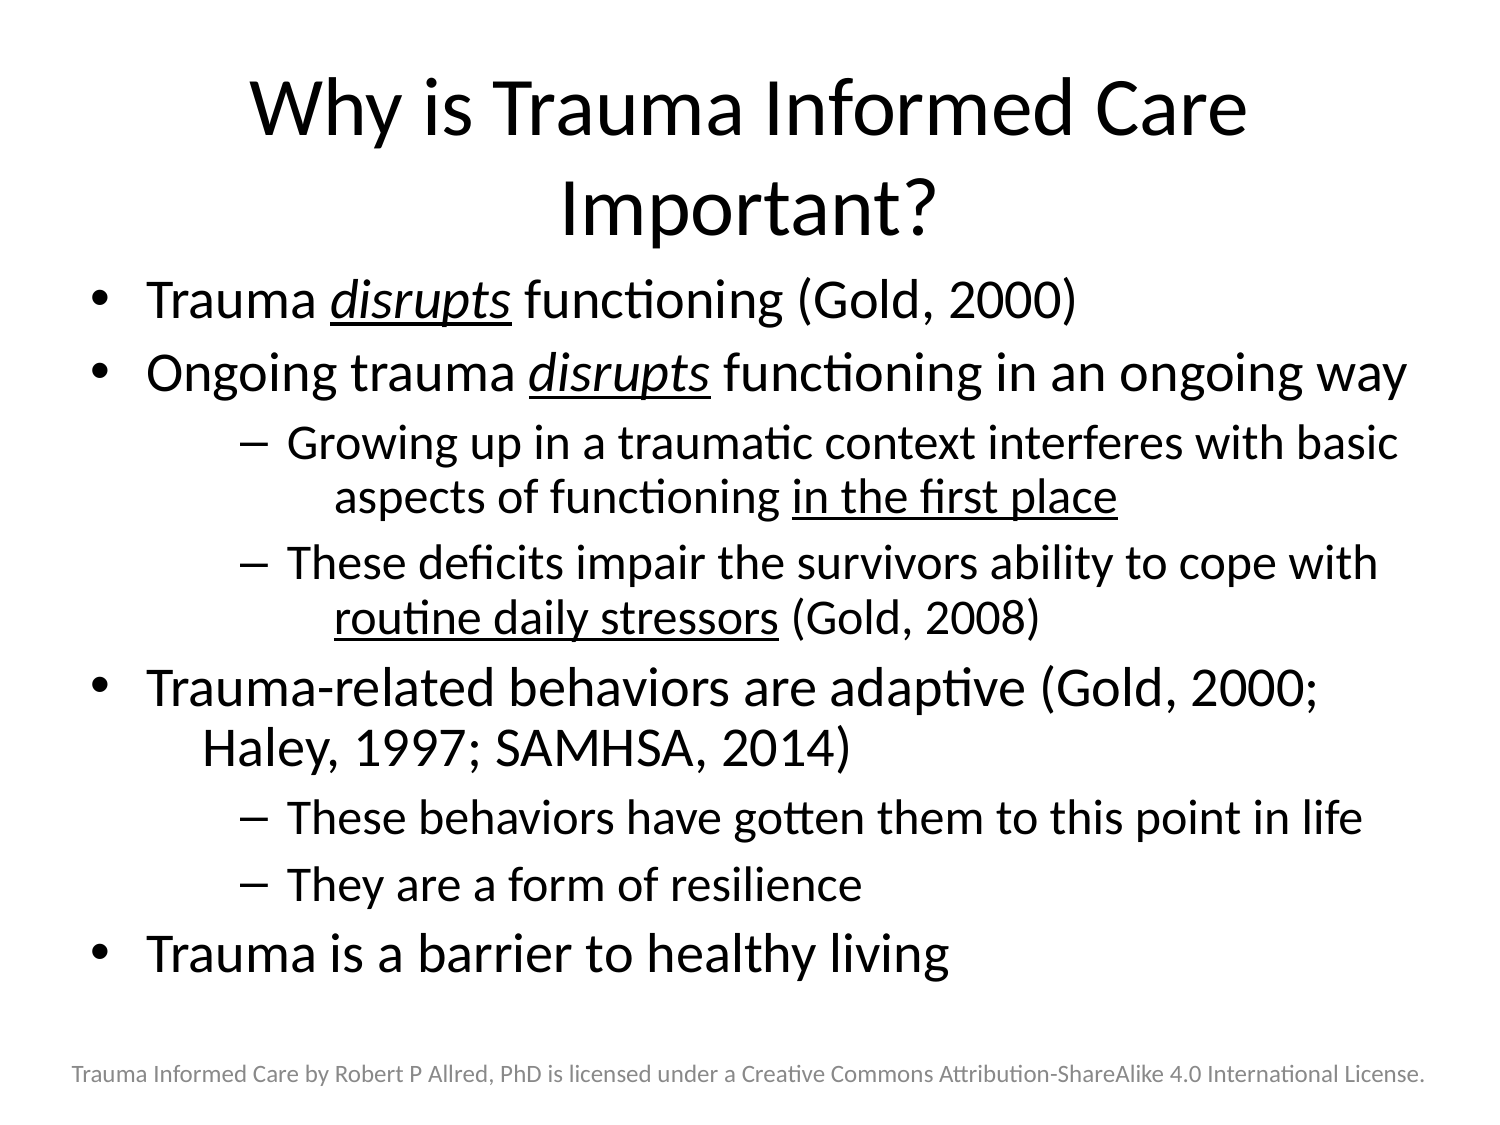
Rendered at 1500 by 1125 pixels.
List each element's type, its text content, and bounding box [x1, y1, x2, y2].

title Why is Trauma Informed Care Important? [75, 45, 1426, 233]
list Trauma disrupts functioning (Gold, 2000) Ongoing trauma disrupts functioning in an ongoing way Growing up in a traumatic context interferes with basic aspects of functioning in the first place These deficits impair the survivors ability to cope with routine daily stressors (Gold, 2008) Trauma-related behaviors are adaptive (Gold, 2000; Haley, 1997; SAMHSA, 2014) These behaviors have gotten them to this point in life They are a form of resilience Trauma is a barrier to healthy living [75, 262, 1426, 1005]
text_box Trauma Informed Care by Robert P Allred, PhD is licensed under a Creative Commons Attribution-ShareAlike 4.0 International License. [50, 1042, 1451, 1103]
